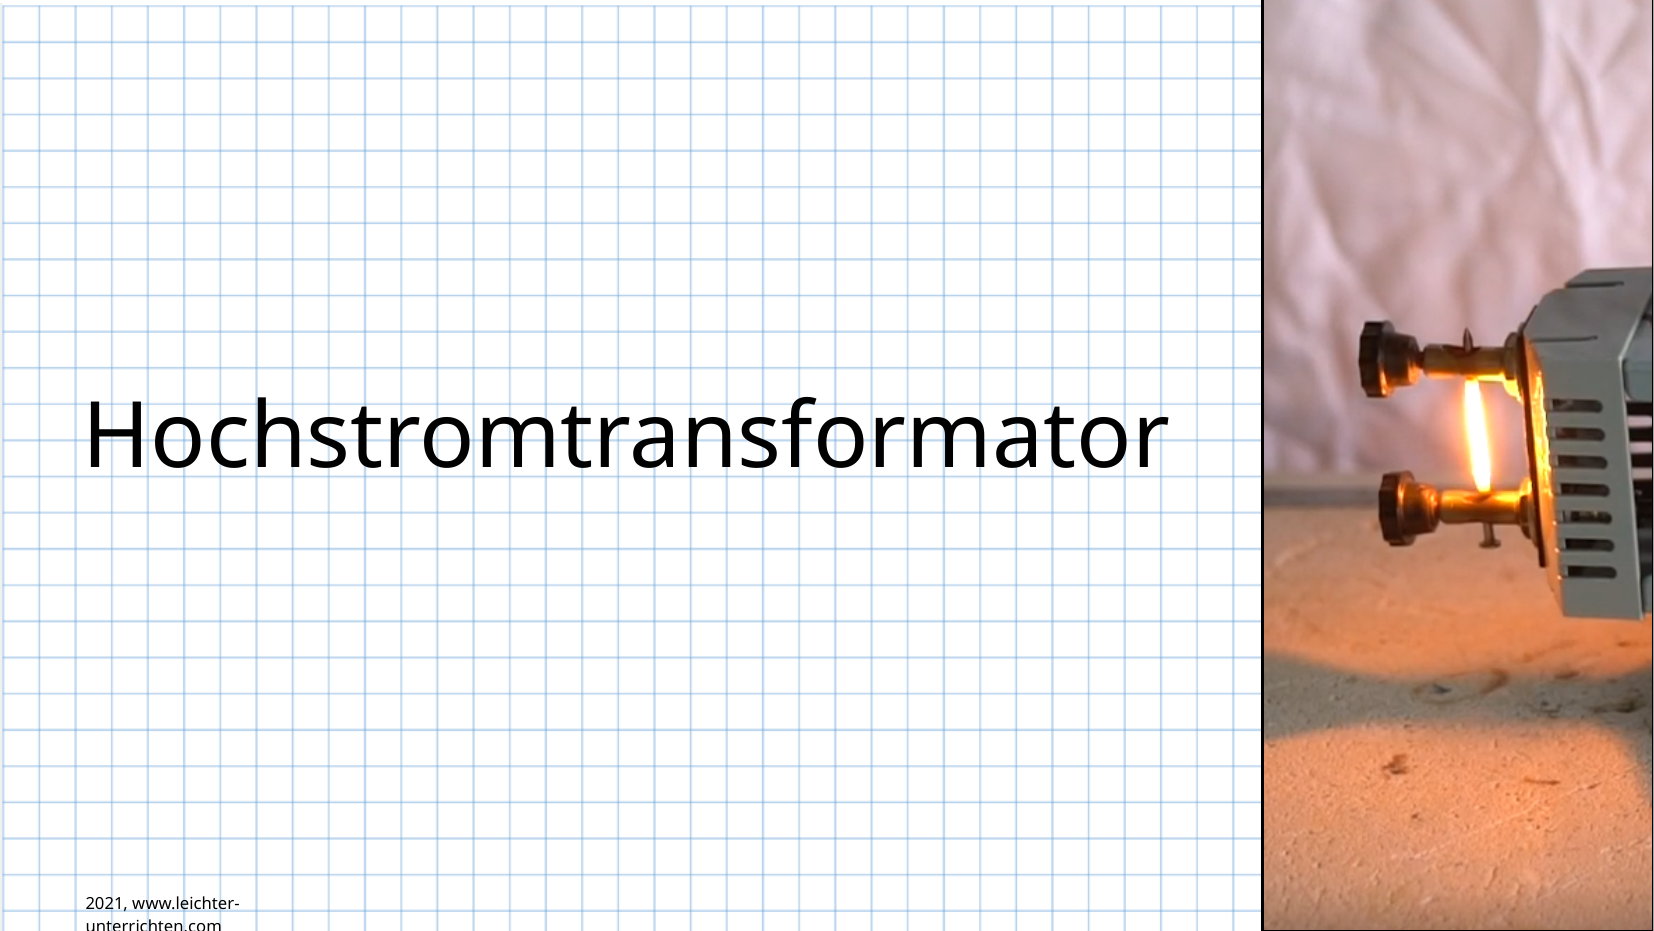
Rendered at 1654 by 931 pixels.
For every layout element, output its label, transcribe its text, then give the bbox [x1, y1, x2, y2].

picture [198, 924, 204, 931]
picture [0, 3, 1261, 931]
picture [1263, 0, 1652, 931]
title Hochstromtransformator [82, 354, 1261, 510]
